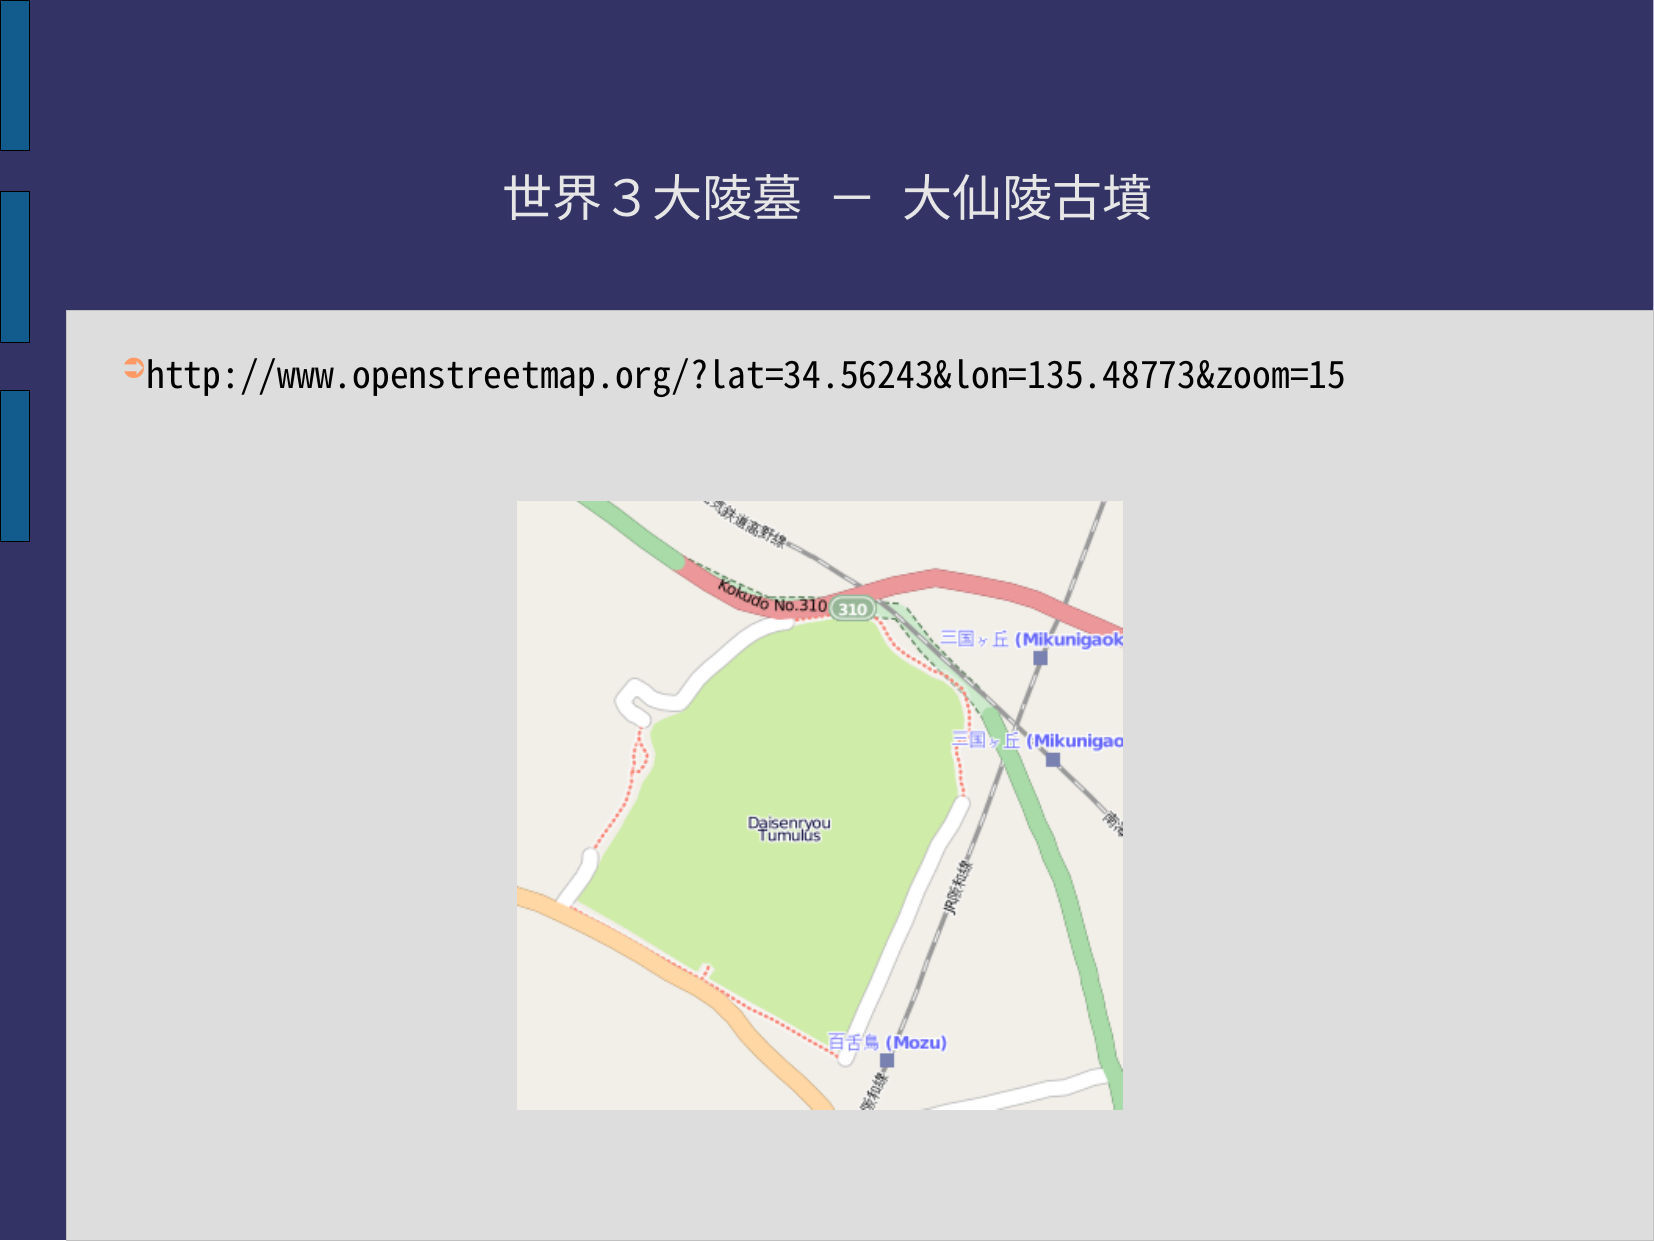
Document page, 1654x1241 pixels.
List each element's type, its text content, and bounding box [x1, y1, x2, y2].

title 世界３大陵墓 － 大仙陵古墳 [121, 91, 1534, 299]
list http://www.openstreetmap.org/?lat=34.56243&lon=135.48773&zoom=15 [121, 344, 1534, 1127]
picture [517, 501, 1123, 1110]
